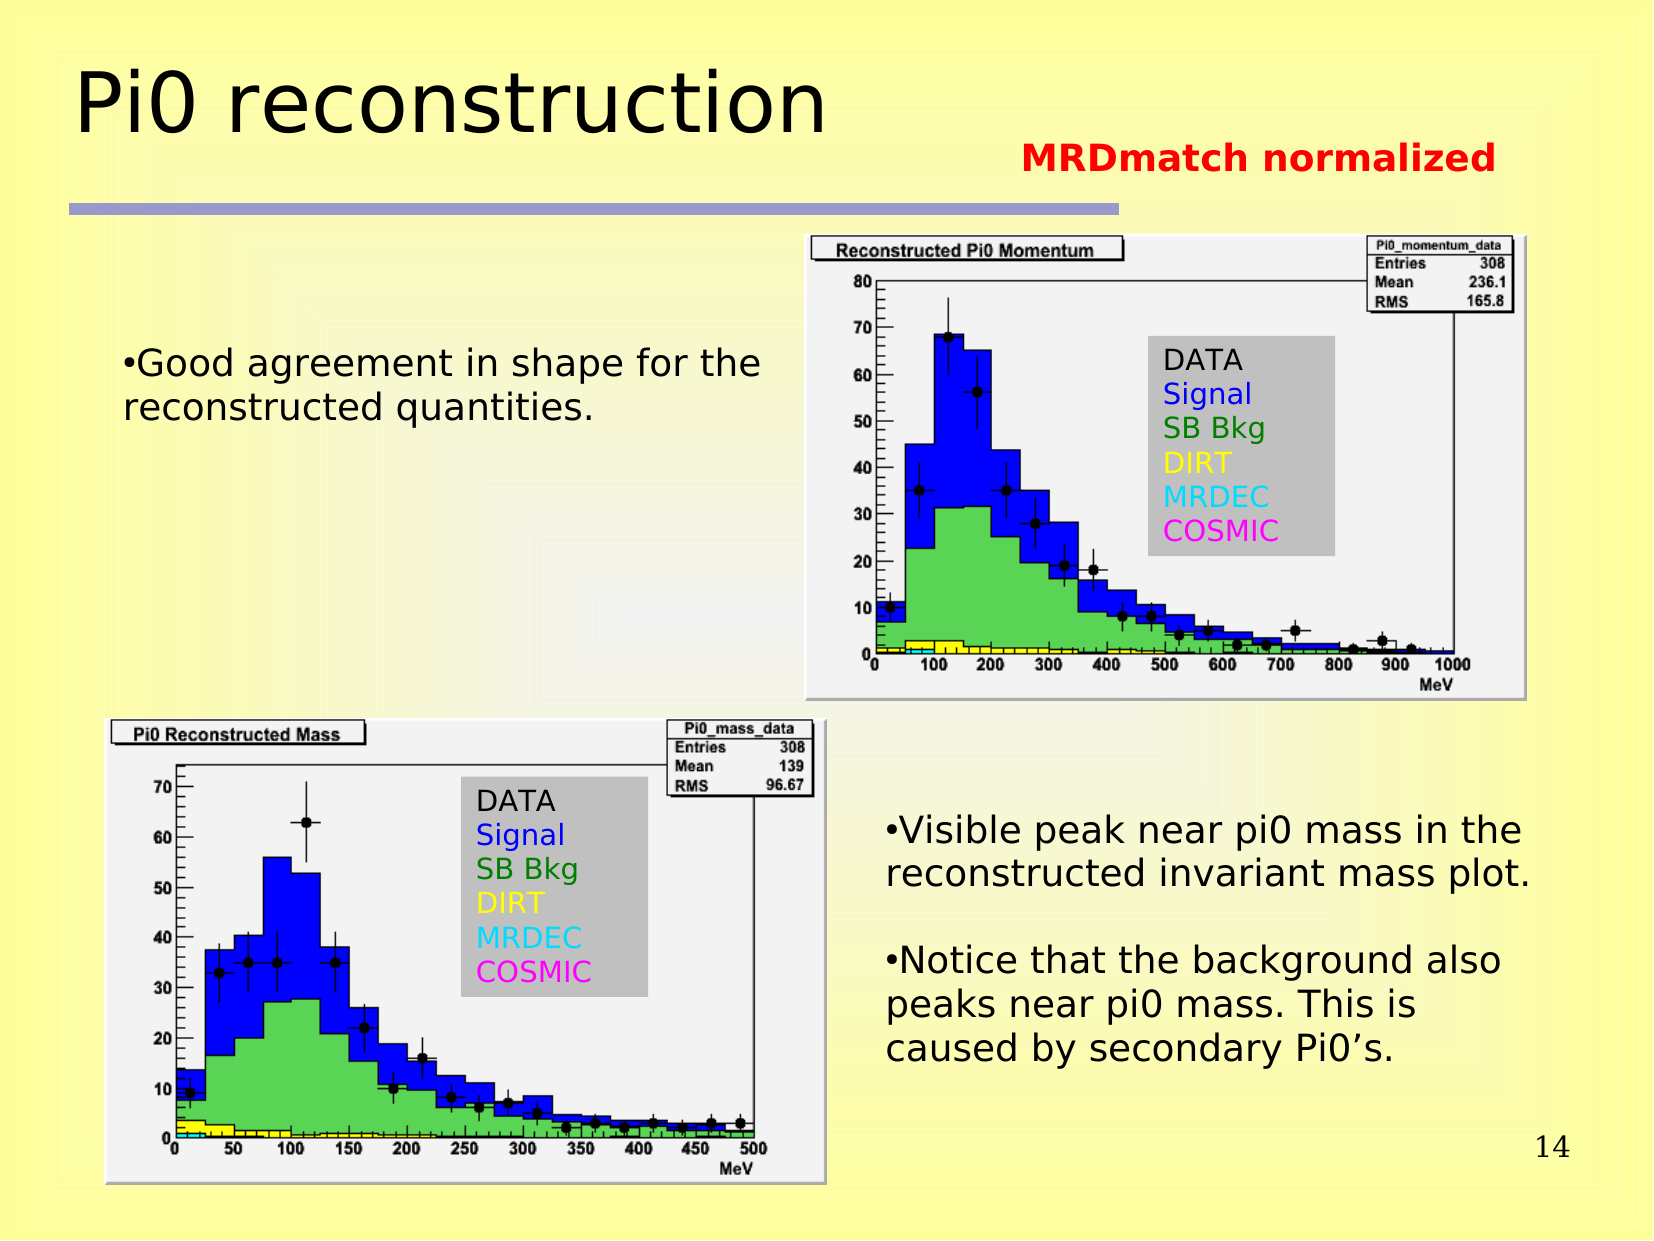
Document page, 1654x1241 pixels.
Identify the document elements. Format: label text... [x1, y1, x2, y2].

title Pi0 reconstruction [73, 0, 1562, 208]
text_box Visible peak near pi0 mass in the reconstructed invariant mass plot. Notice that the background also peaks near pi0 mass. This is caused by secondary Pi0’s. [870, 801, 1569, 1121]
text_box MRDmatch normalized [1005, 129, 1513, 189]
picture [104, 718, 827, 1185]
picture [804, 234, 1527, 702]
text_box Good agreement in shape for the reconstructed quantities. [108, 334, 792, 567]
text_box DATA Signal SB Bkg DIRT MRDEC COSMIC [461, 776, 649, 997]
text_box DATA Signal SB Bkg DIRT MRDEC COSMIC [1148, 335, 1336, 557]
